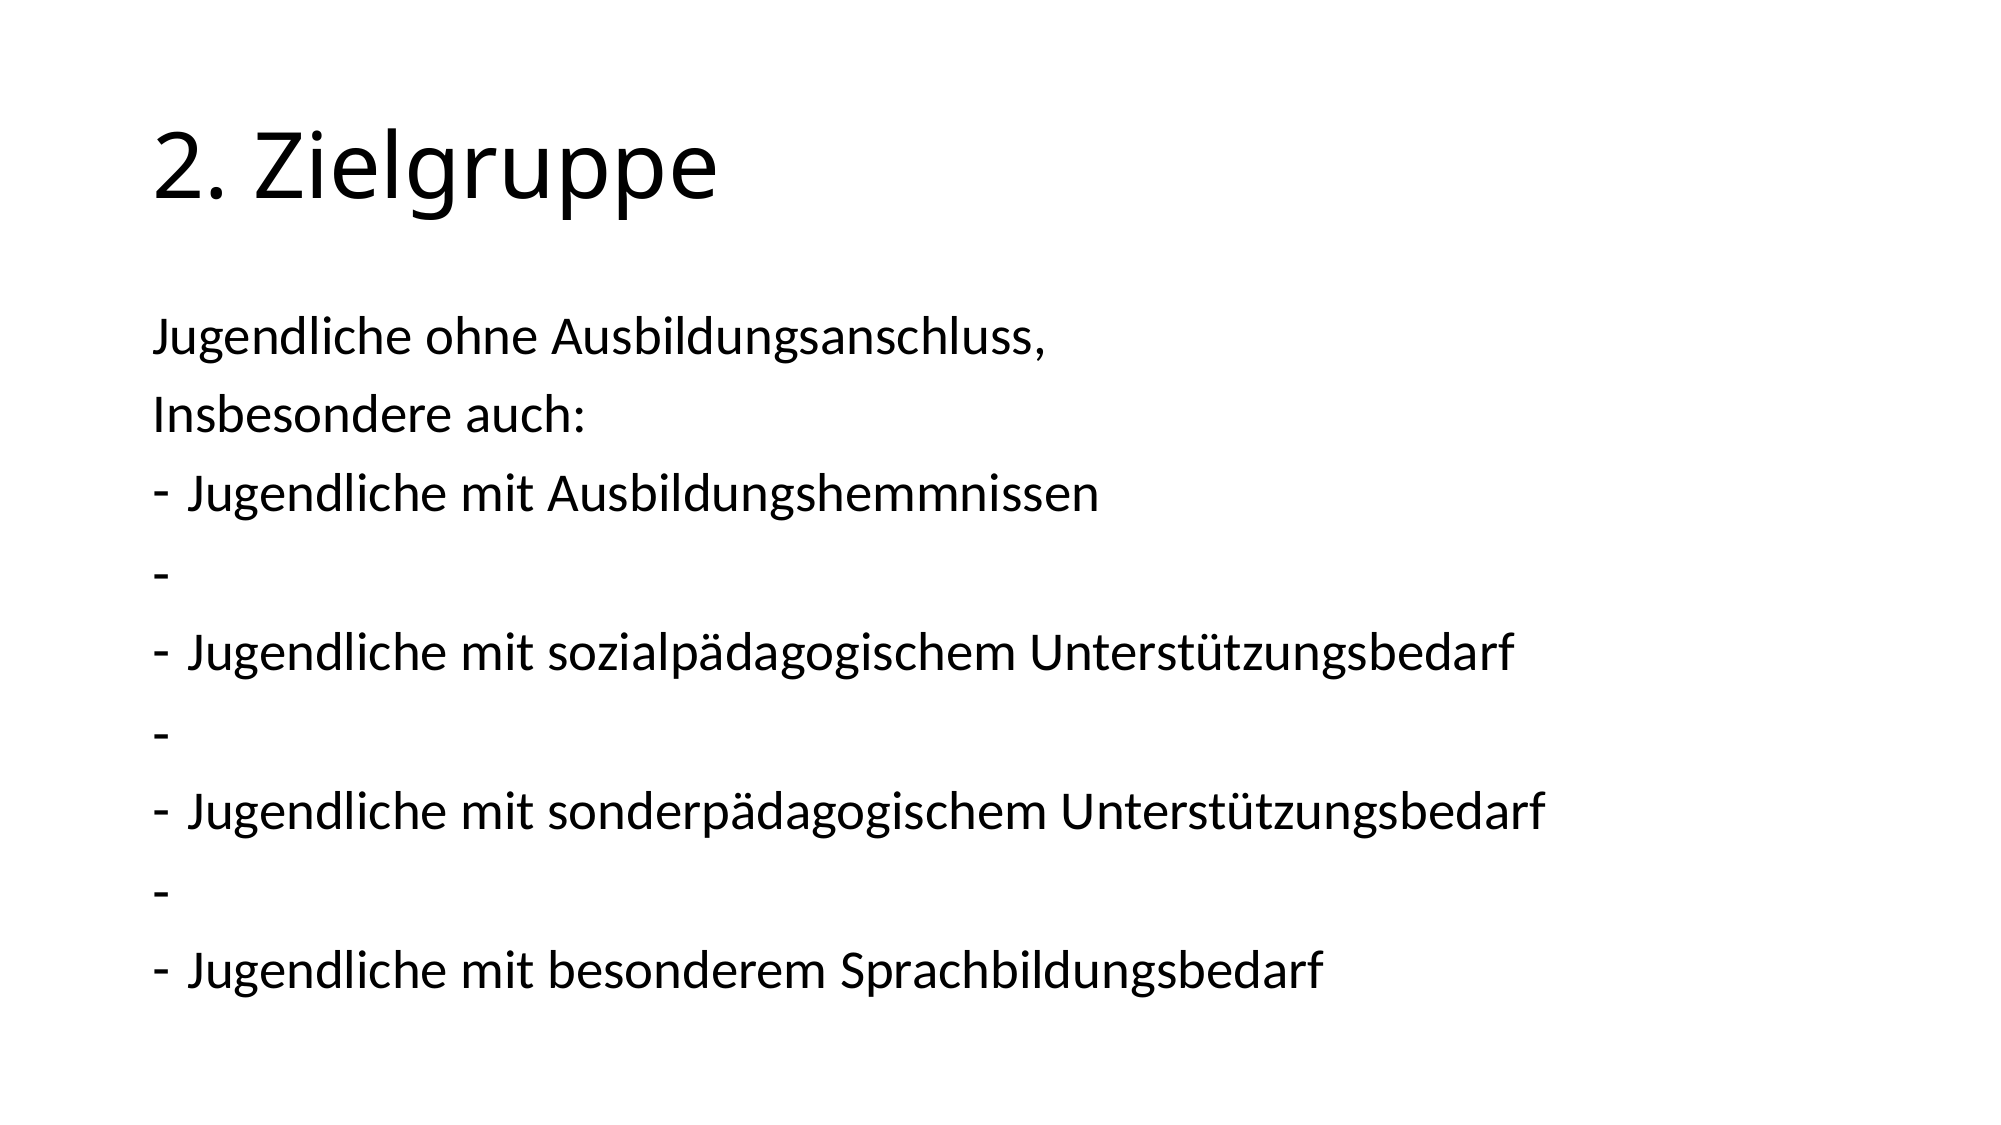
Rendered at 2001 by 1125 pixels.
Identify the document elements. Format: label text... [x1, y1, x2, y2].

title 2. Zielgruppe [137, 59, 1863, 278]
list Jugendliche ohne Ausbildungsanschluss, Insbesondere auch: Jugendliche mit Ausbildungshemmnissen Jugendliche mit sozialpädagogischem Unterstützungsbedarf Jugendliche mit sonderpädagogischem Unterstützungsbedarf Jugendliche mit besonderem Sprachbildungsbedarf [137, 299, 1863, 1014]
